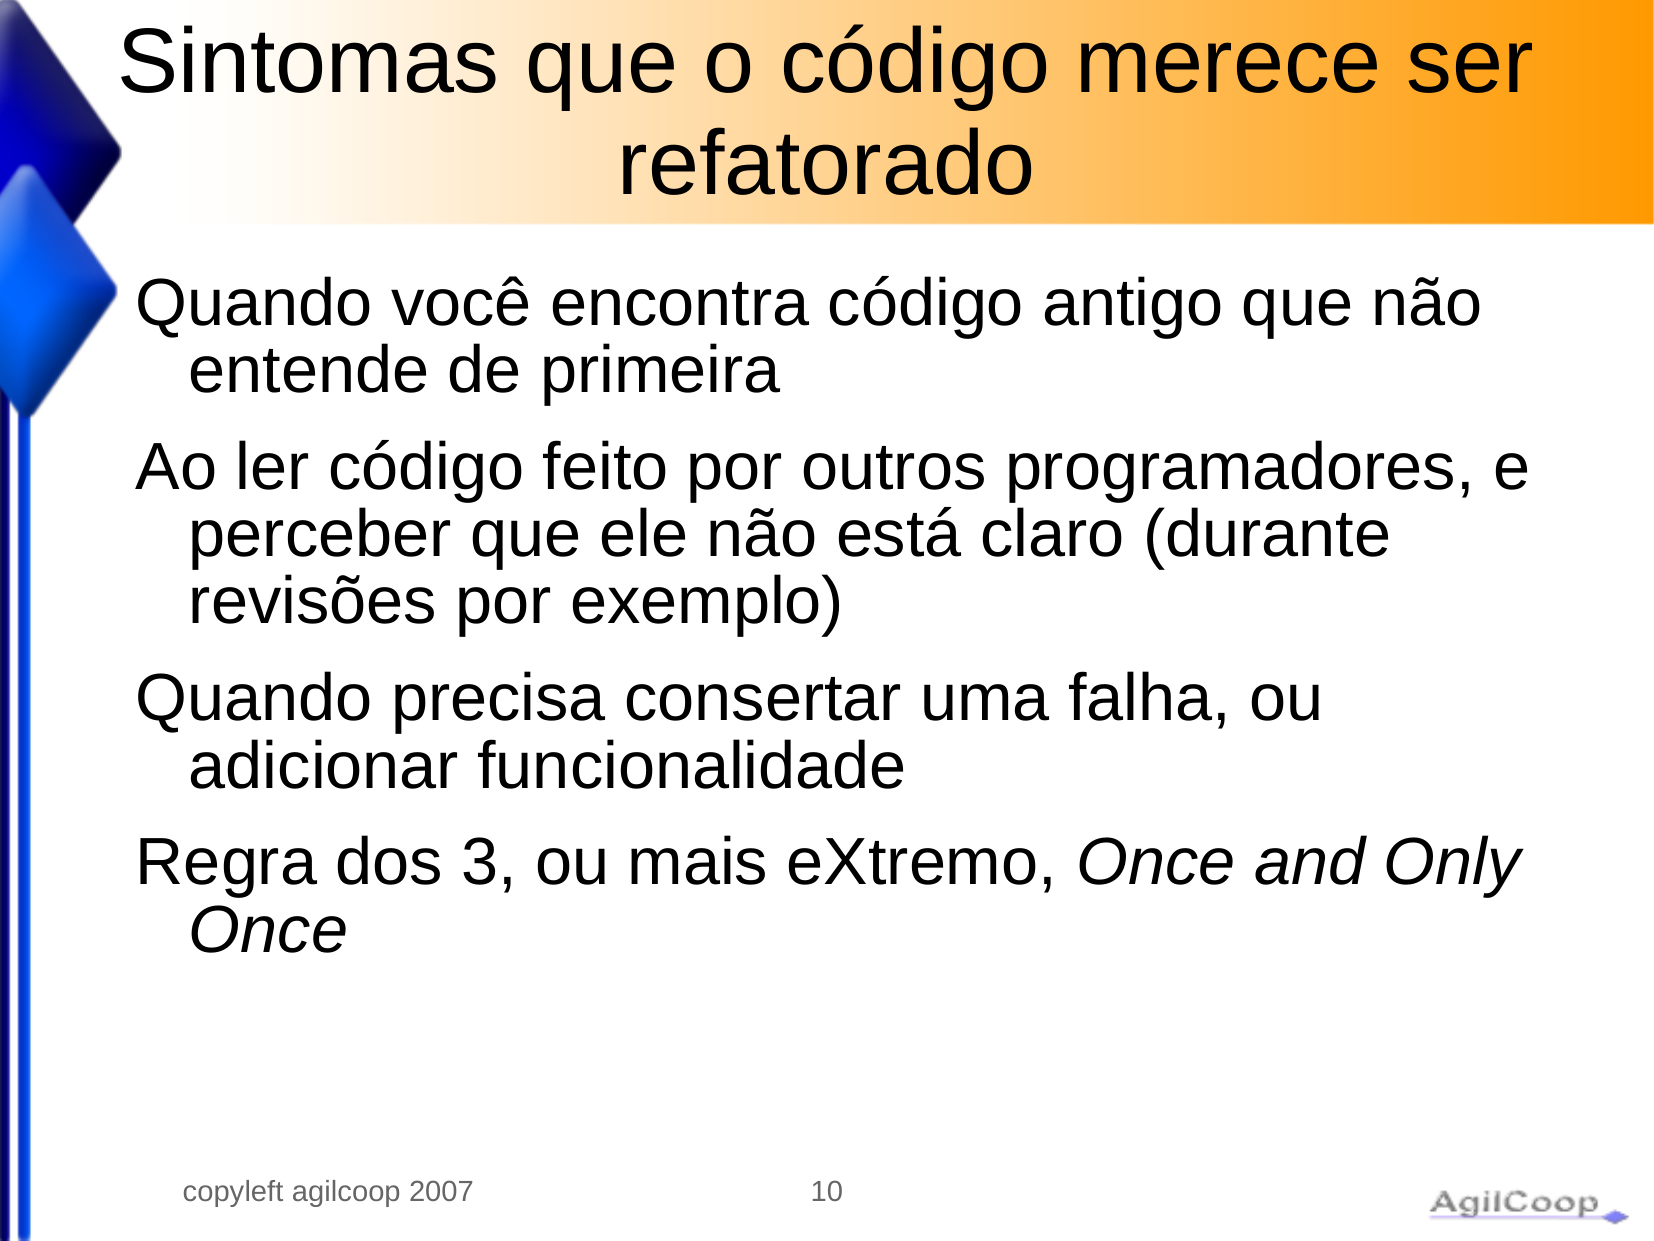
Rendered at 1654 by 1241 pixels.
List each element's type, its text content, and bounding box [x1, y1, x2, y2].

list Quando você encontra código antigo que não entende de primeira Ao ler código feito por outros programadores, e perceber que ele não está claro (durante revisões por exemplo) Quando precisa consertar uma falha, ou adicionar funcionalidade Regra dos 3, ou mais eXtremo, Once and Only Once [118, 271, 1607, 1108]
picture [0, 0, 1654, 1241]
title Sintomas que o código merece ser refatorado [82, 9, 1571, 215]
